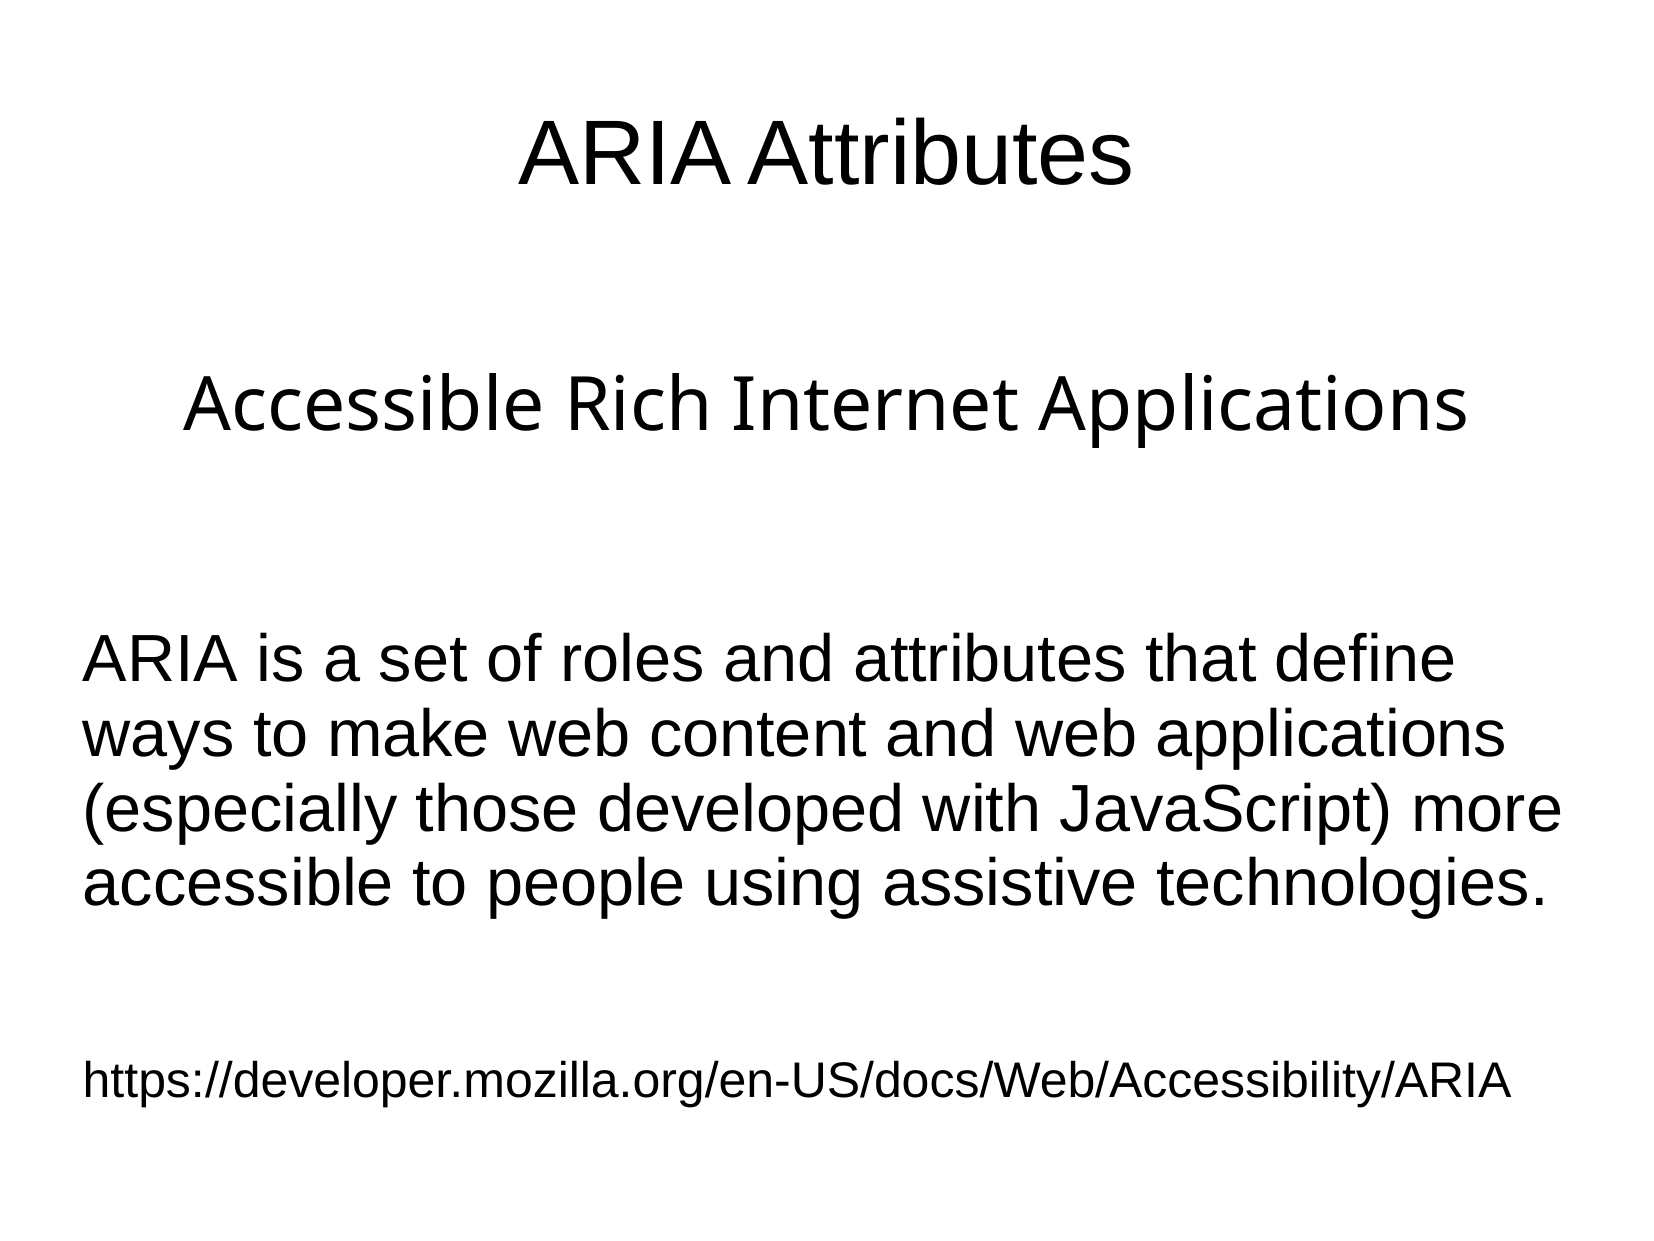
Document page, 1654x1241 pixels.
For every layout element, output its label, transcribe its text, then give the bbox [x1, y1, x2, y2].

title ARIA Attributes [82, 49, 1571, 257]
list Accessible Rich Internet Applications ARIA is a set of roles and attributes that define ways to make web content and web applications (especially those developed with JavaScript) more accessible to people using assistive technologies. https://developer.mozilla.org/en-US/docs/Web/Accessibility/ARIA [82, 349, 1571, 1169]
